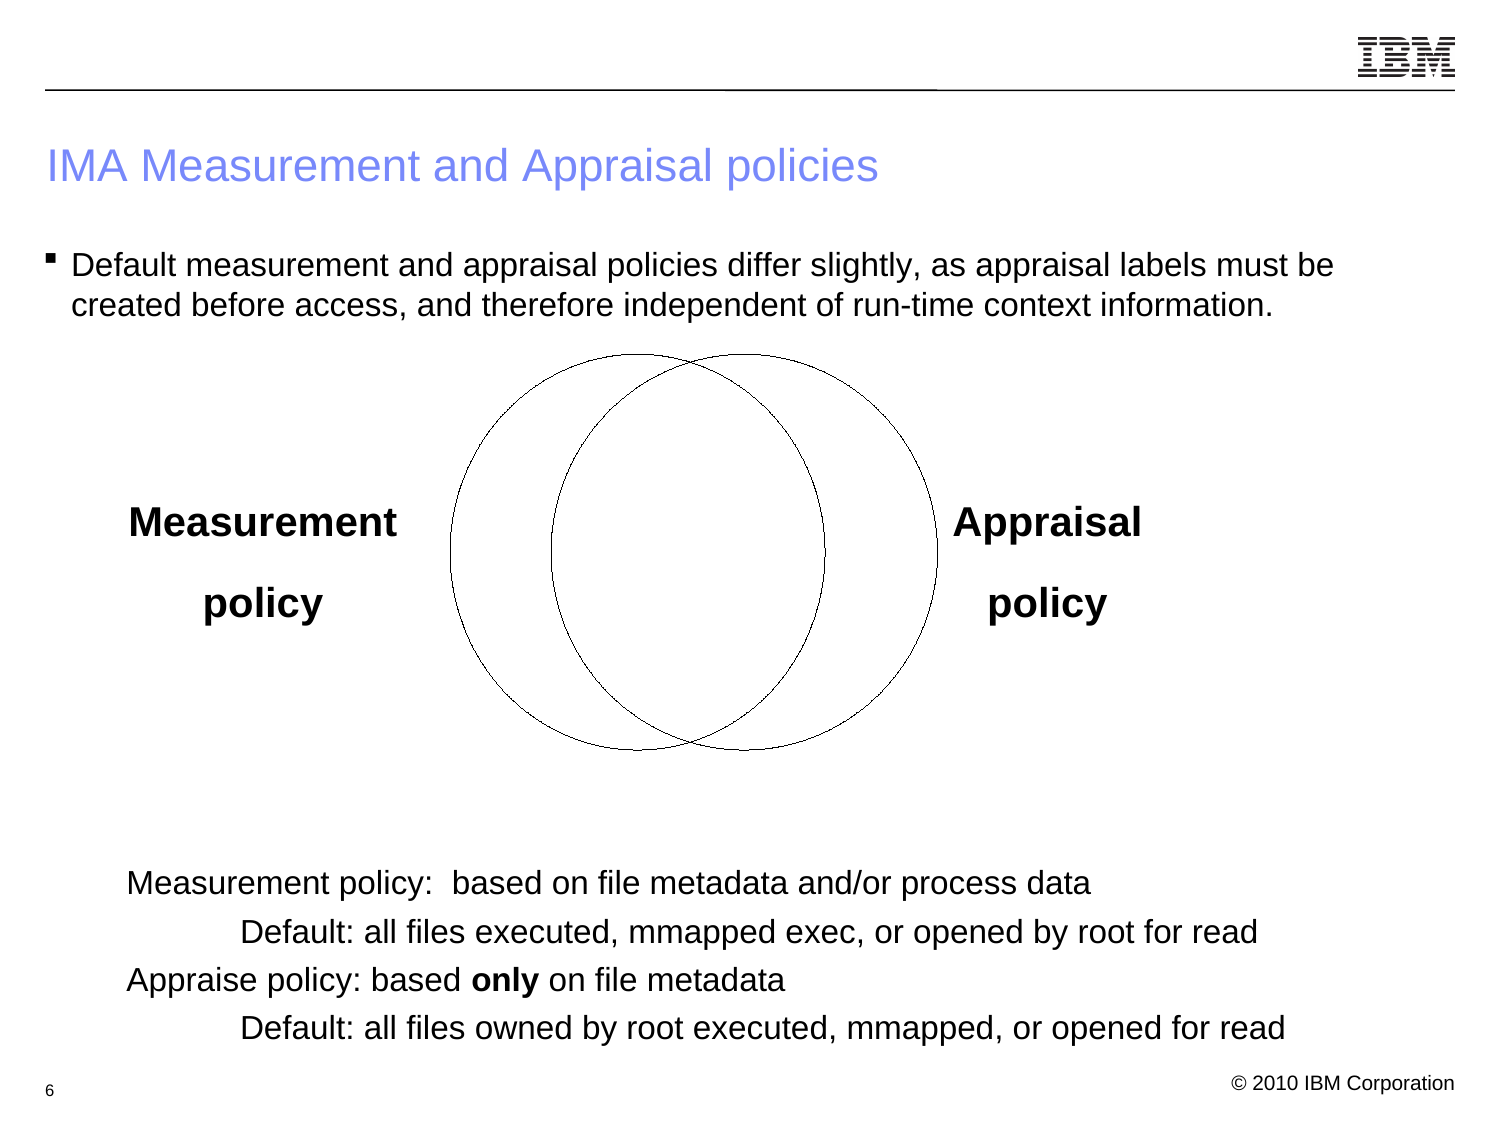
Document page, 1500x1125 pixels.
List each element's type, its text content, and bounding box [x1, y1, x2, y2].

picture [1358, 37, 1455, 77]
text_box Measurement policy [113, 487, 413, 634]
list Default measurement and appraisal policies differ slightly, as appraisal labels must be created before access, and therefore independent of run-time context information. Measurement policy: based on file metadata and/or process data Default: all files executed, mmapped exec, or opened by root for read Appraise policy: based only on file metadata Default: all files owned by root executed, mmapped, or opened for read [28, 235, 1454, 1103]
text_box Appraisal policy [937, 487, 1158, 634]
title IMA Measurement and Appraisal policies [31, 112, 1457, 221]
